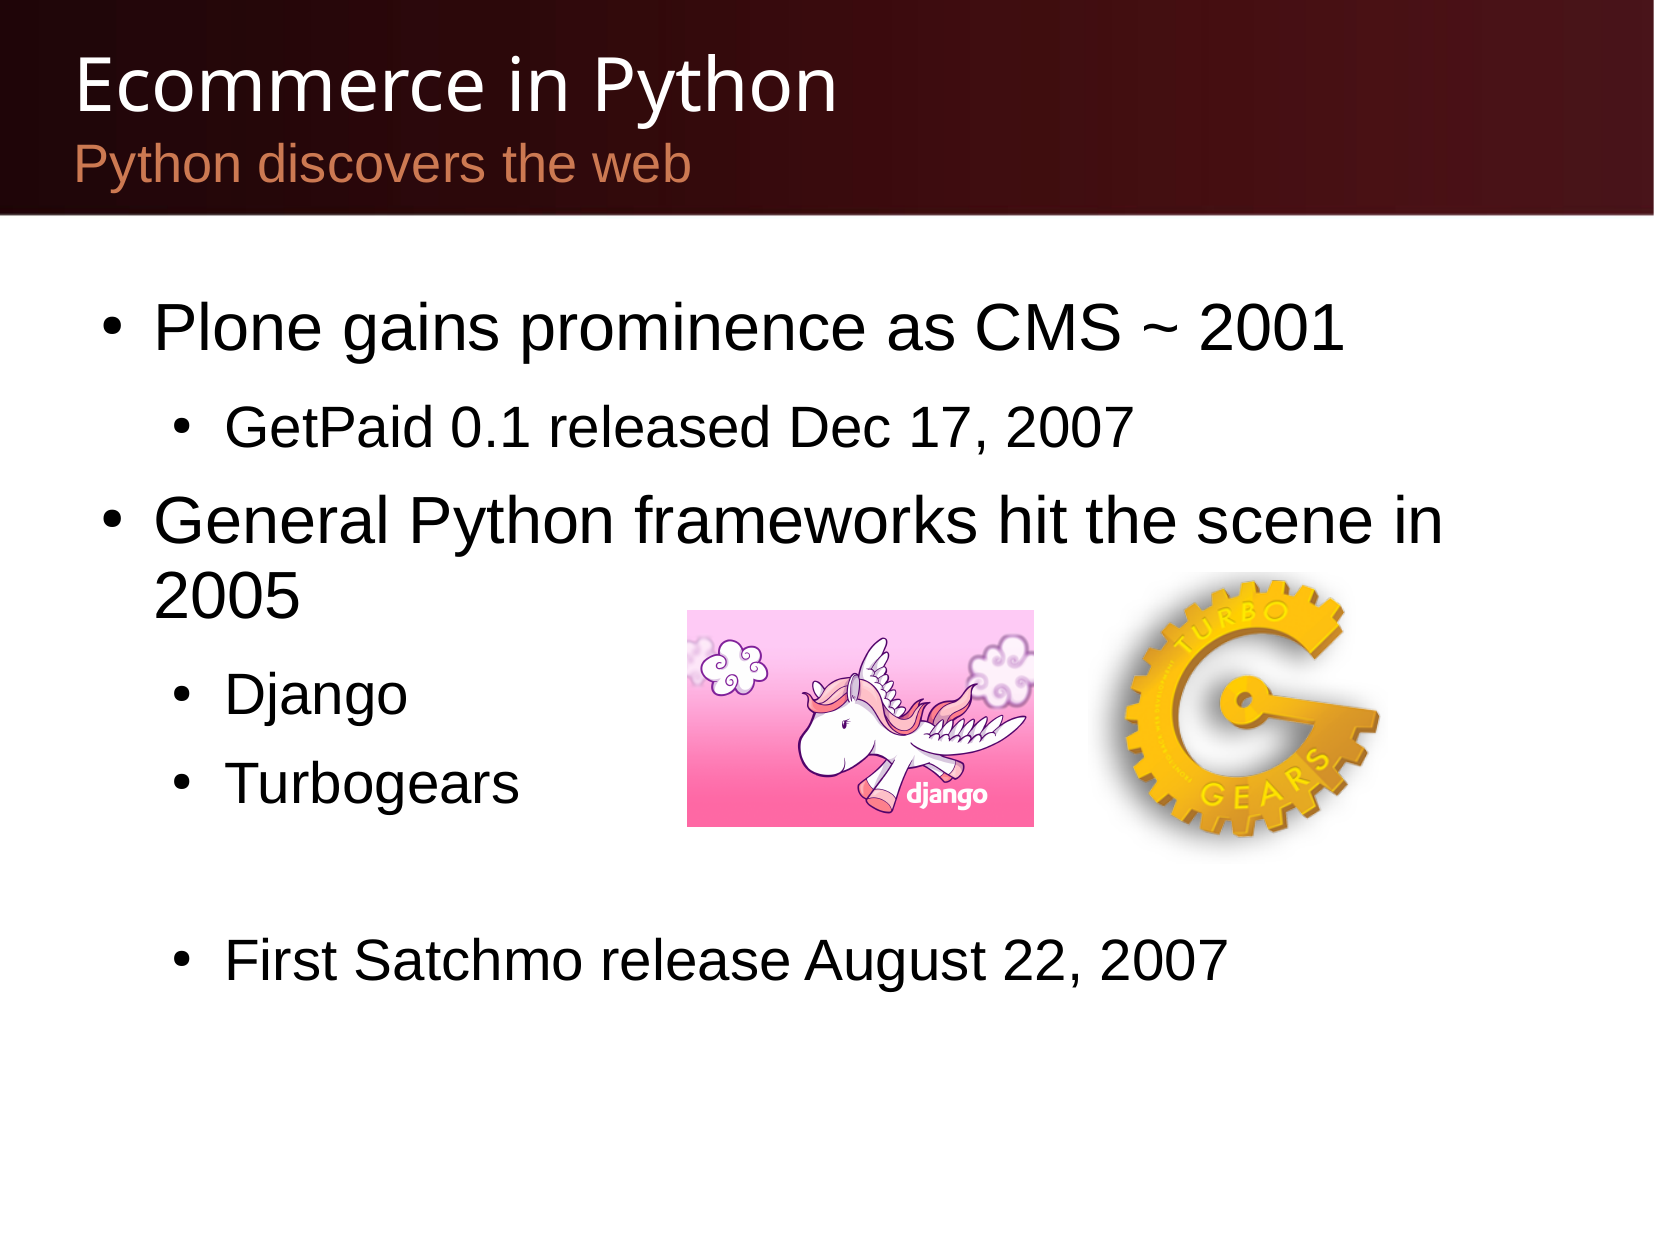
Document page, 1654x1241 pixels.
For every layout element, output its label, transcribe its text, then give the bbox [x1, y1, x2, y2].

picture [0, 0, 1654, 1241]
text_box Ecommerce in Python Python discovers the web [59, 23, 1554, 205]
list Plone gains prominence as CMS ~ 2001 GetPaid 0.1 released Dec 17, 2007 General Python frameworks hit the scene in 2005 Django Turbogears First Satchmo release August 22, 2007 [82, 290, 1571, 1109]
